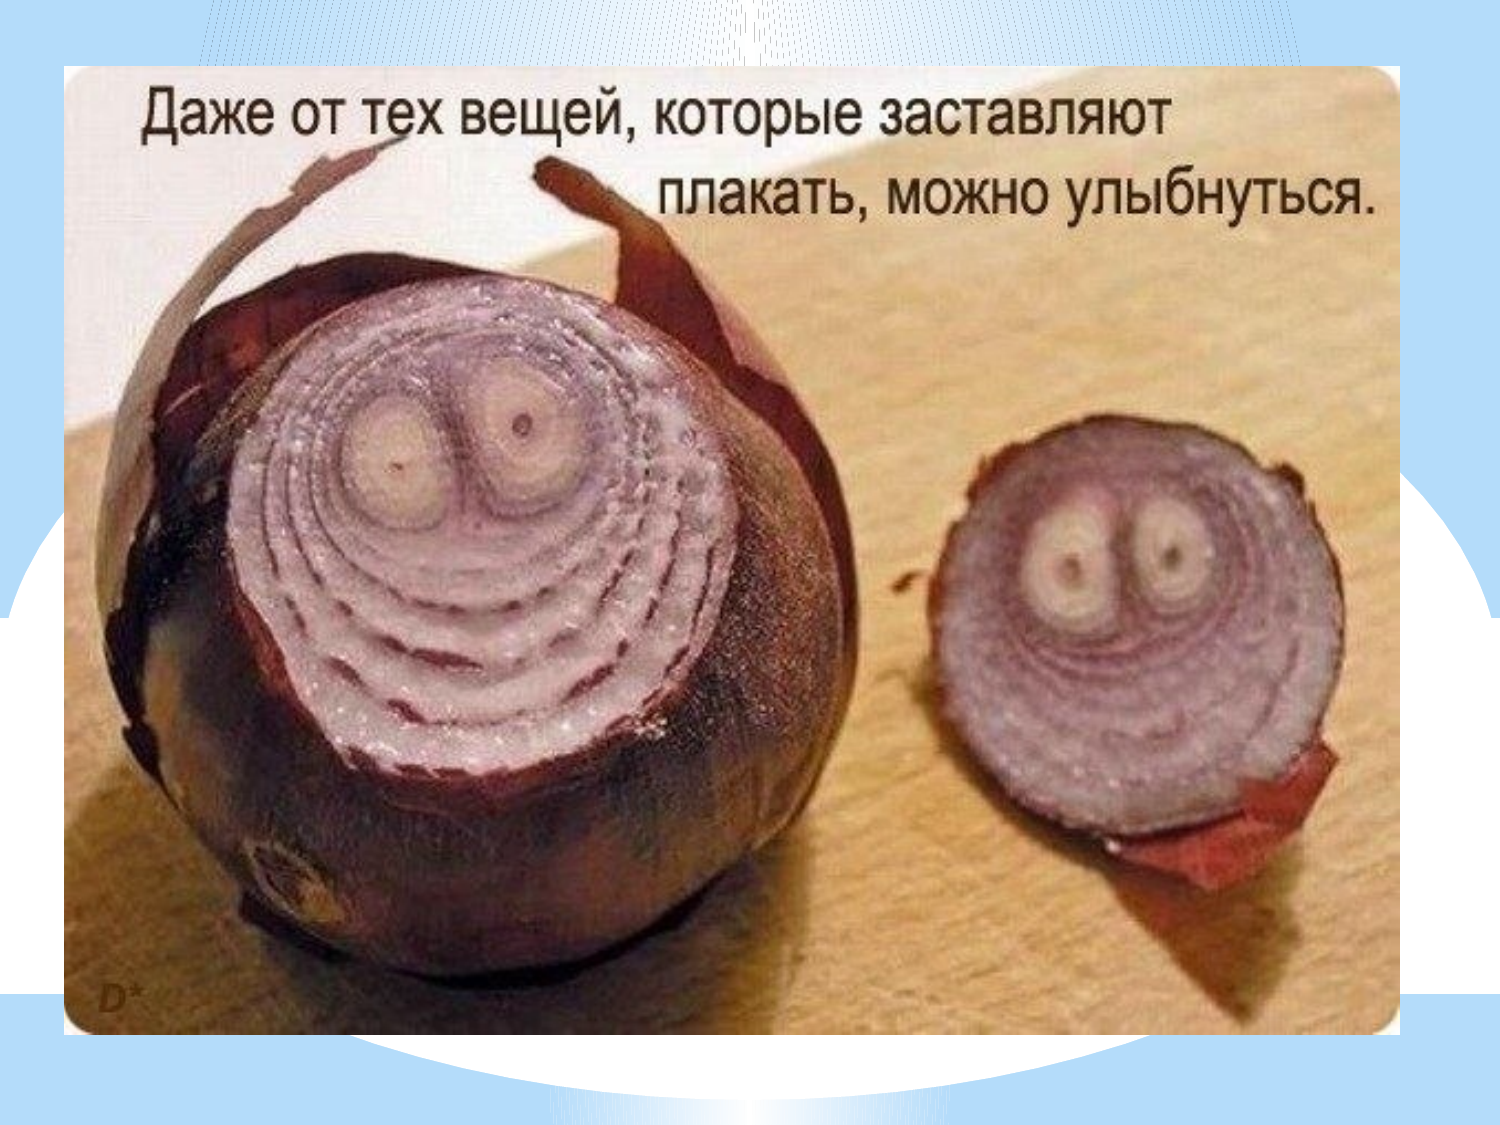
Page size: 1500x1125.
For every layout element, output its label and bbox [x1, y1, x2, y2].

picture [64, 66, 1400, 1035]
